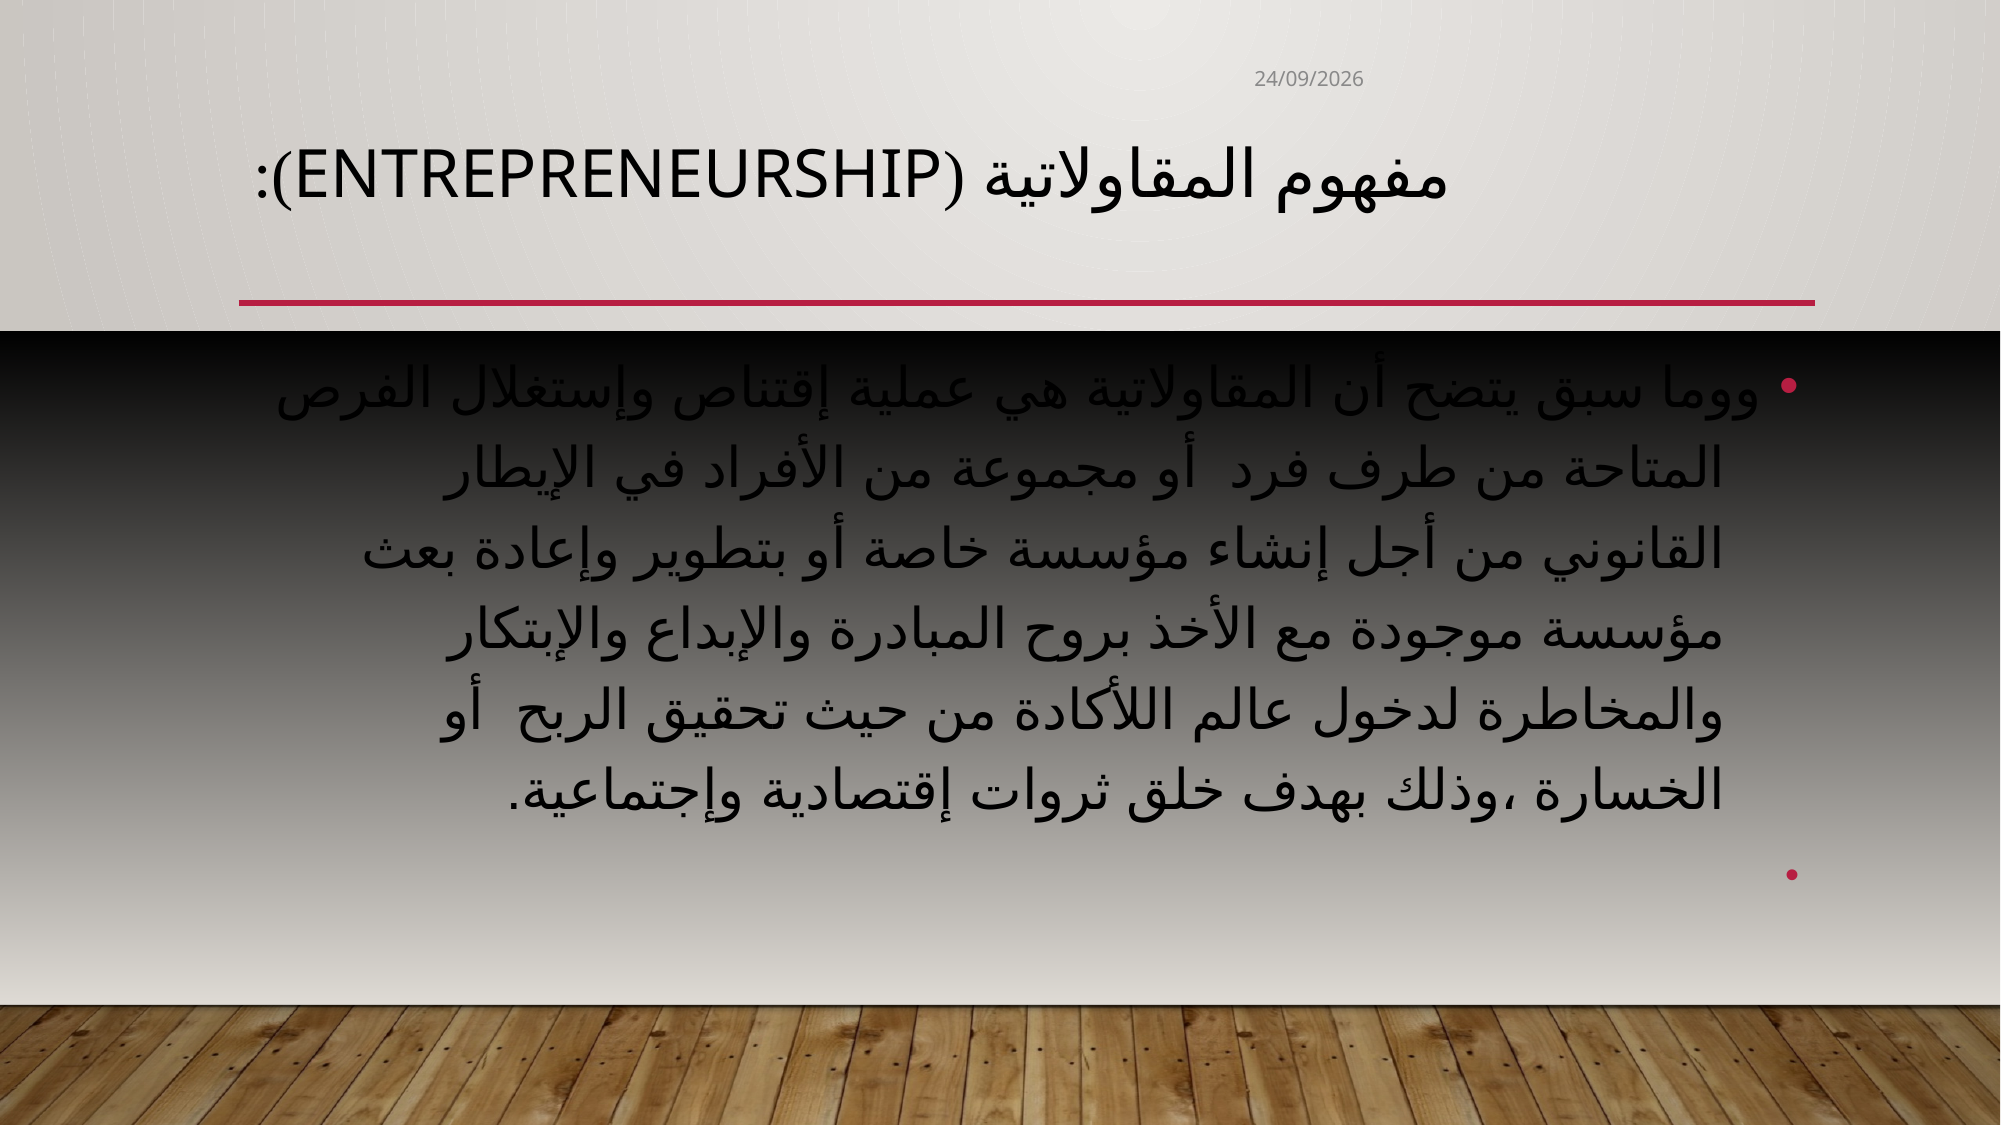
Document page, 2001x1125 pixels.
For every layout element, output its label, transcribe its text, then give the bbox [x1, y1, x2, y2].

text_box 19/02/2020 [1239, 54, 1814, 105]
title مفهوم المقاولاتية (Entrepreneurship): [238, 131, 1814, 305]
list ووما سبق يتضح أن المقاولاتية هي عملية إقتناص وإستغلال الفرص المتاحة من طرف فرد أو مجموعة من الأفراد في الإيطار القانوني من أجل إنشاء مؤسسة خاصة أو بتطوير وإعادة بعث مؤسسة موجودة مع الأخذ بروح المبادرة والإبداع والإبتكار والمخاطرة لدخول عالم اللأكادة من حيث تحقيق الربح أو الخسارة ،وذلك بهدف خلق ثروات إقتصادية وإجتماعية. [238, 330, 1814, 897]
